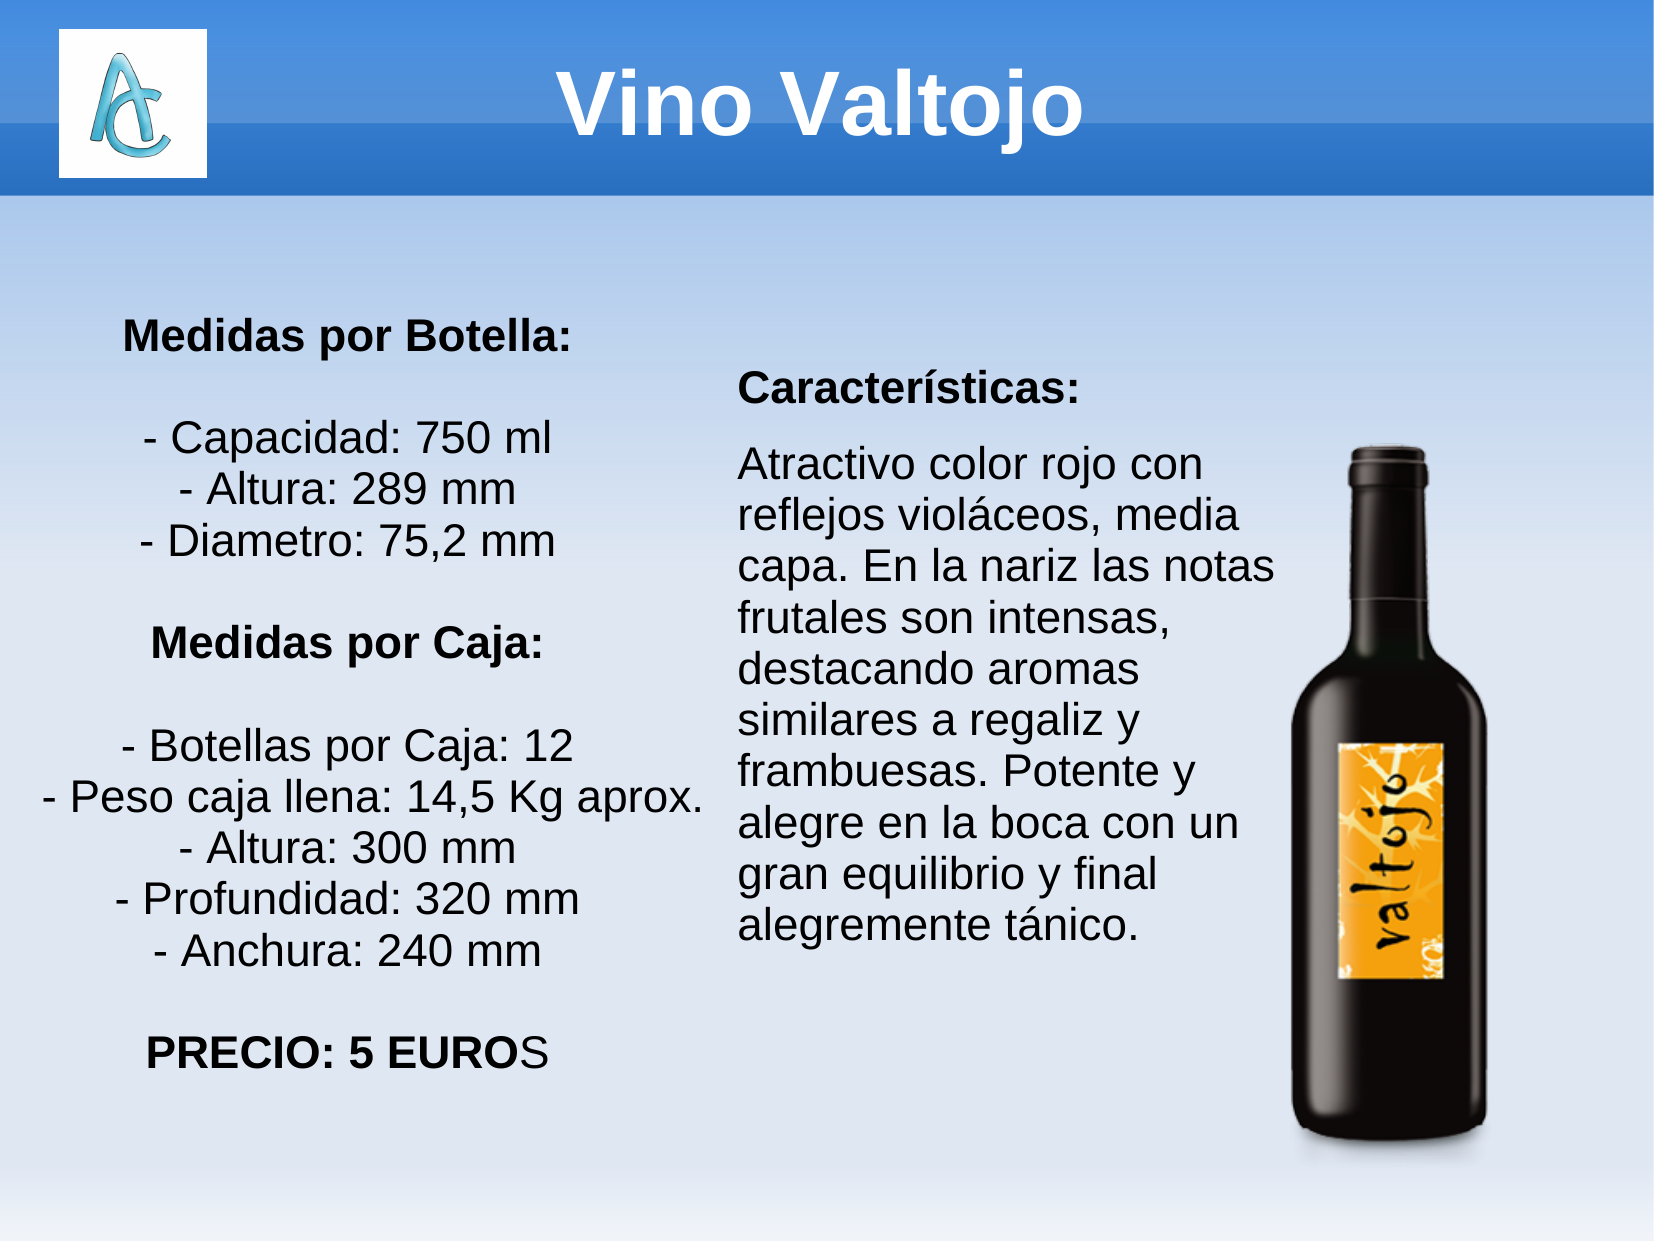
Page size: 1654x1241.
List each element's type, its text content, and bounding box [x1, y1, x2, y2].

text_box Características: Atractivo color rojo con reflejos violáceos, media capa. En la nariz las notas frutales son intensas, destacando aromas similares a regaliz y frambuesas. Potente y alegre en la boca con un gran equilibrio y final alegremente tánico. [722, 354, 1329, 958]
picture [0, 0, 1654, 1241]
title Vino Valtojo [76, 7, 1565, 200]
subtitle Medidas por Botella: - Capacidad: 750 ml - Altura: 289 mm - Diametro: 75,2 mm Medidas por Caja: - Botellas por Caja: 12 - Peso caja llena: 14,5 Kg aprox. - Altura: 300 mm - Profundidad: 320 mm - Anchura: 240 mm PRECIO: 5 EUROS [0, 309, 709, 1079]
text_box [590, 323, 1123, 1093]
